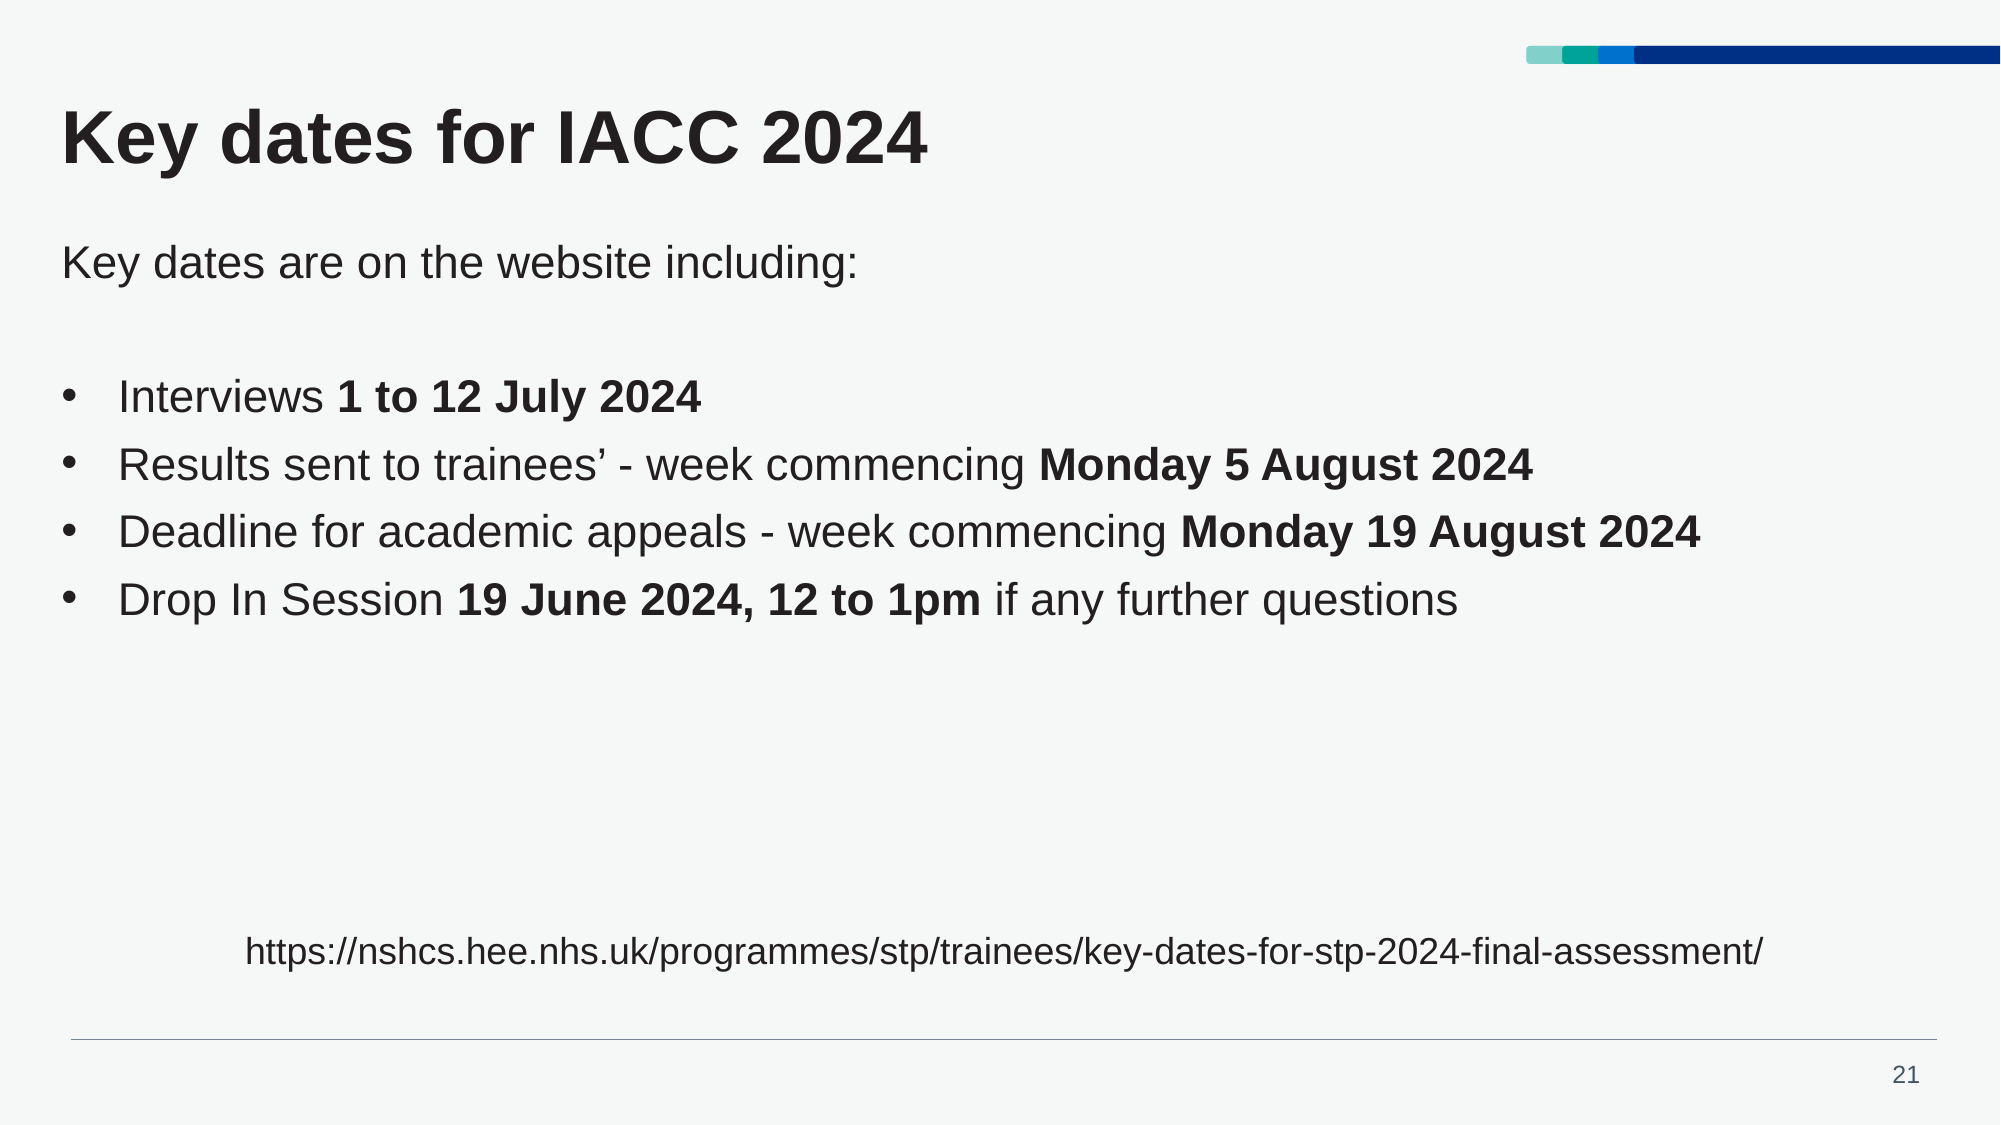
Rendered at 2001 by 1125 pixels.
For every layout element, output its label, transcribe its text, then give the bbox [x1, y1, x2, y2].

text_box https://nshcs.hee.nhs.uk/programmes/stp/trainees/key-dates-for-stp-2024-final-assessment/ [76, 919, 1933, 980]
title Key dates for IACC 2024 [61, 68, 1933, 210]
list Key dates are on the website including: Interviews 1 to 12 July 2024 Results sent to trainees’ - week commencing Monday 5 August 2024 Deadline for academic appeals - week commencing Monday 19 August 2024 Drop In Session 19 June 2024, 12 to 1pm if any further questions [61, 232, 1933, 651]
